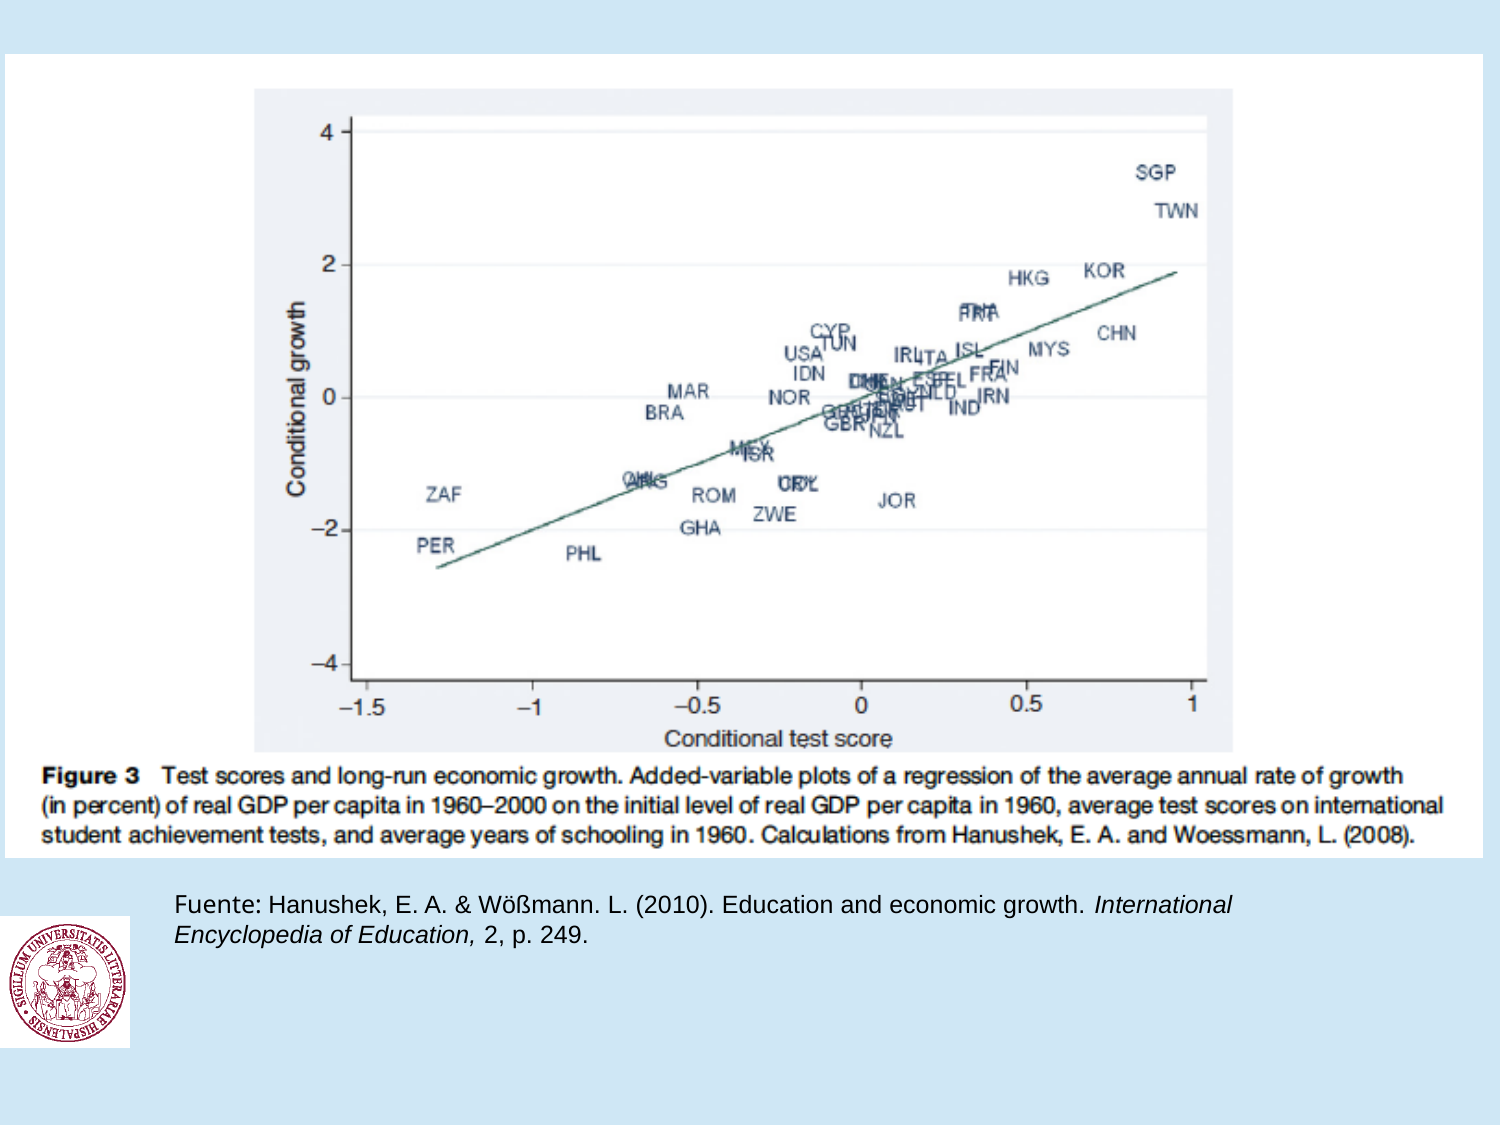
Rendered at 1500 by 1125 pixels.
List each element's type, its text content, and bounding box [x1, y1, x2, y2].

text_box Fuente: Hanushek, E. A. & Wößmann. L. (2010). Education and economic growth. International Encyclopedia of Education, 2, p. 249. [159, 881, 1353, 1016]
picture [5, 54, 1483, 858]
picture [0, 916, 130, 1048]
